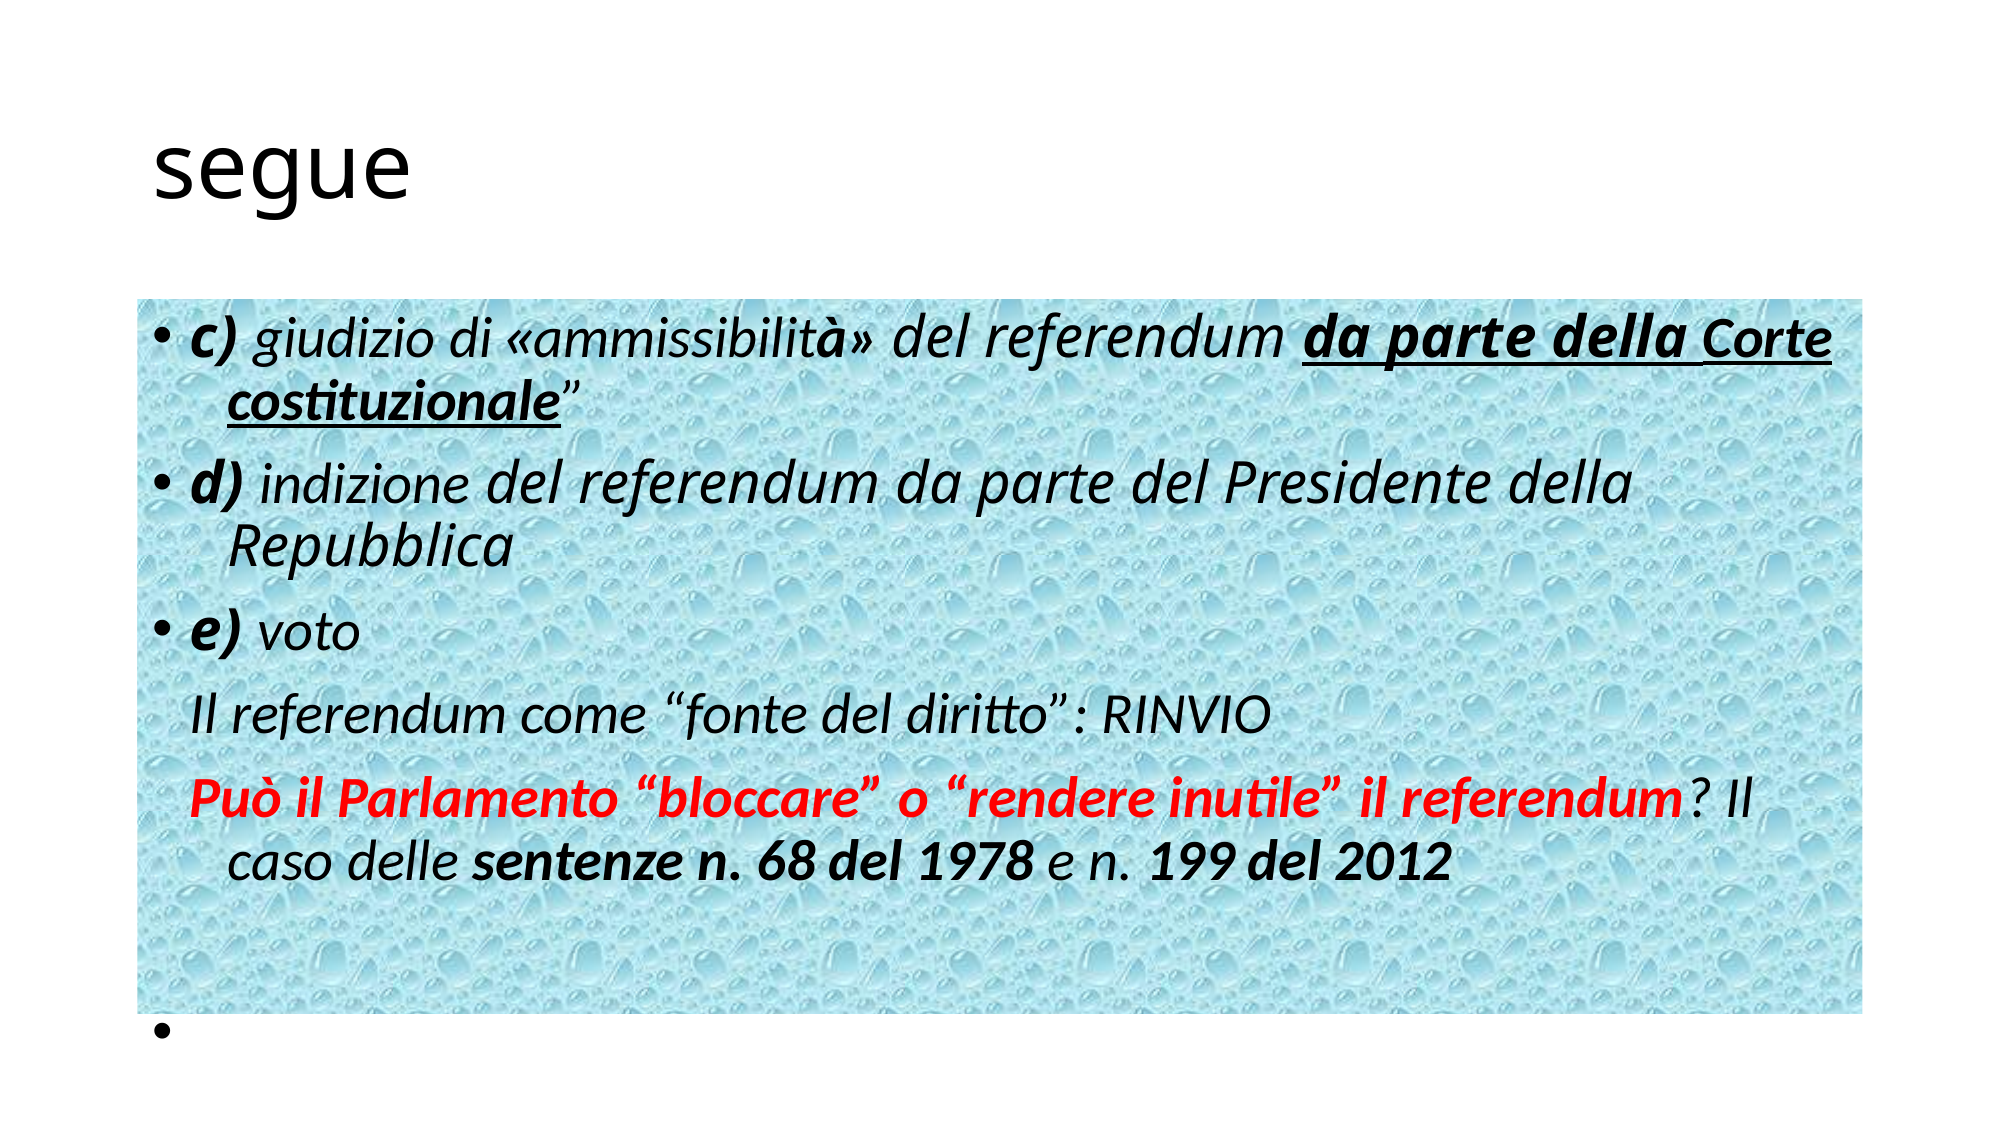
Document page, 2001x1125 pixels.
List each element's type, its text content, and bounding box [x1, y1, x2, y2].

title segue [137, 59, 1863, 278]
list c) giudizio di «ammissibilità» del referendum da parte della Corte costituzionale” d) indizione del referendum da parte del Presidente della Repubblica e) voto Il referendum come “fonte del diritto”: RINVIO Può il Parlamento “bloccare” o “rendere inutile” il referendum? Il caso delle sentenze n. 68 del 1978 e n. 199 del 2012 [137, 299, 1863, 1014]
